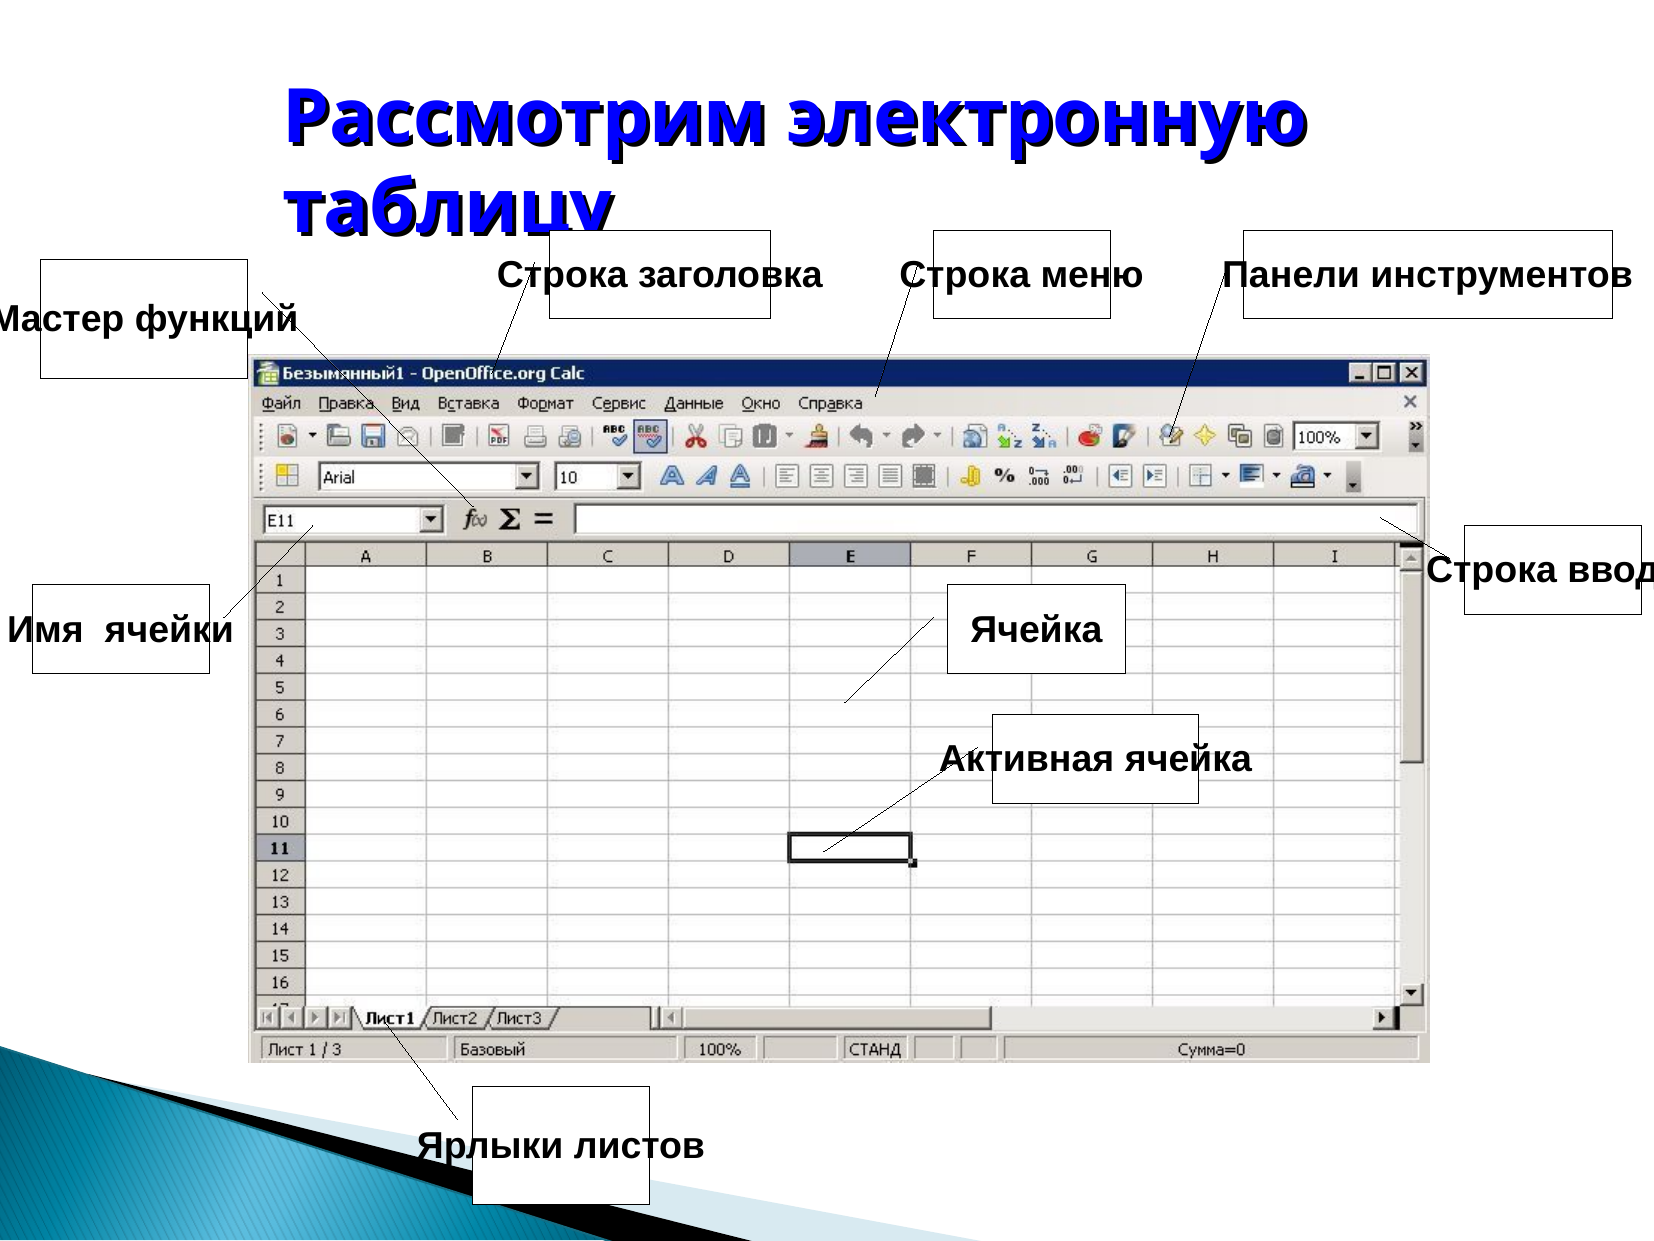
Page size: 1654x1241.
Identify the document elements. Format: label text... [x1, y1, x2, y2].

text_box Ячейка [948, 585, 1125, 673]
text_box Ярлыки листов [472, 1087, 650, 1205]
text_box Строка ввода [1465, 526, 1642, 614]
text_box Мастер функций [41, 260, 248, 378]
text_box Строка меню [933, 230, 1110, 319]
picture [248, 354, 1430, 1063]
text_box Активная ячейка [992, 715, 1199, 803]
text_box Имя ячейки [32, 585, 209, 673]
text_box Панели инструментов [1243, 230, 1612, 319]
title Рассмотрим электронную таблицу [265, 59, 1654, 252]
text_box Строка заголовка [549, 230, 771, 319]
